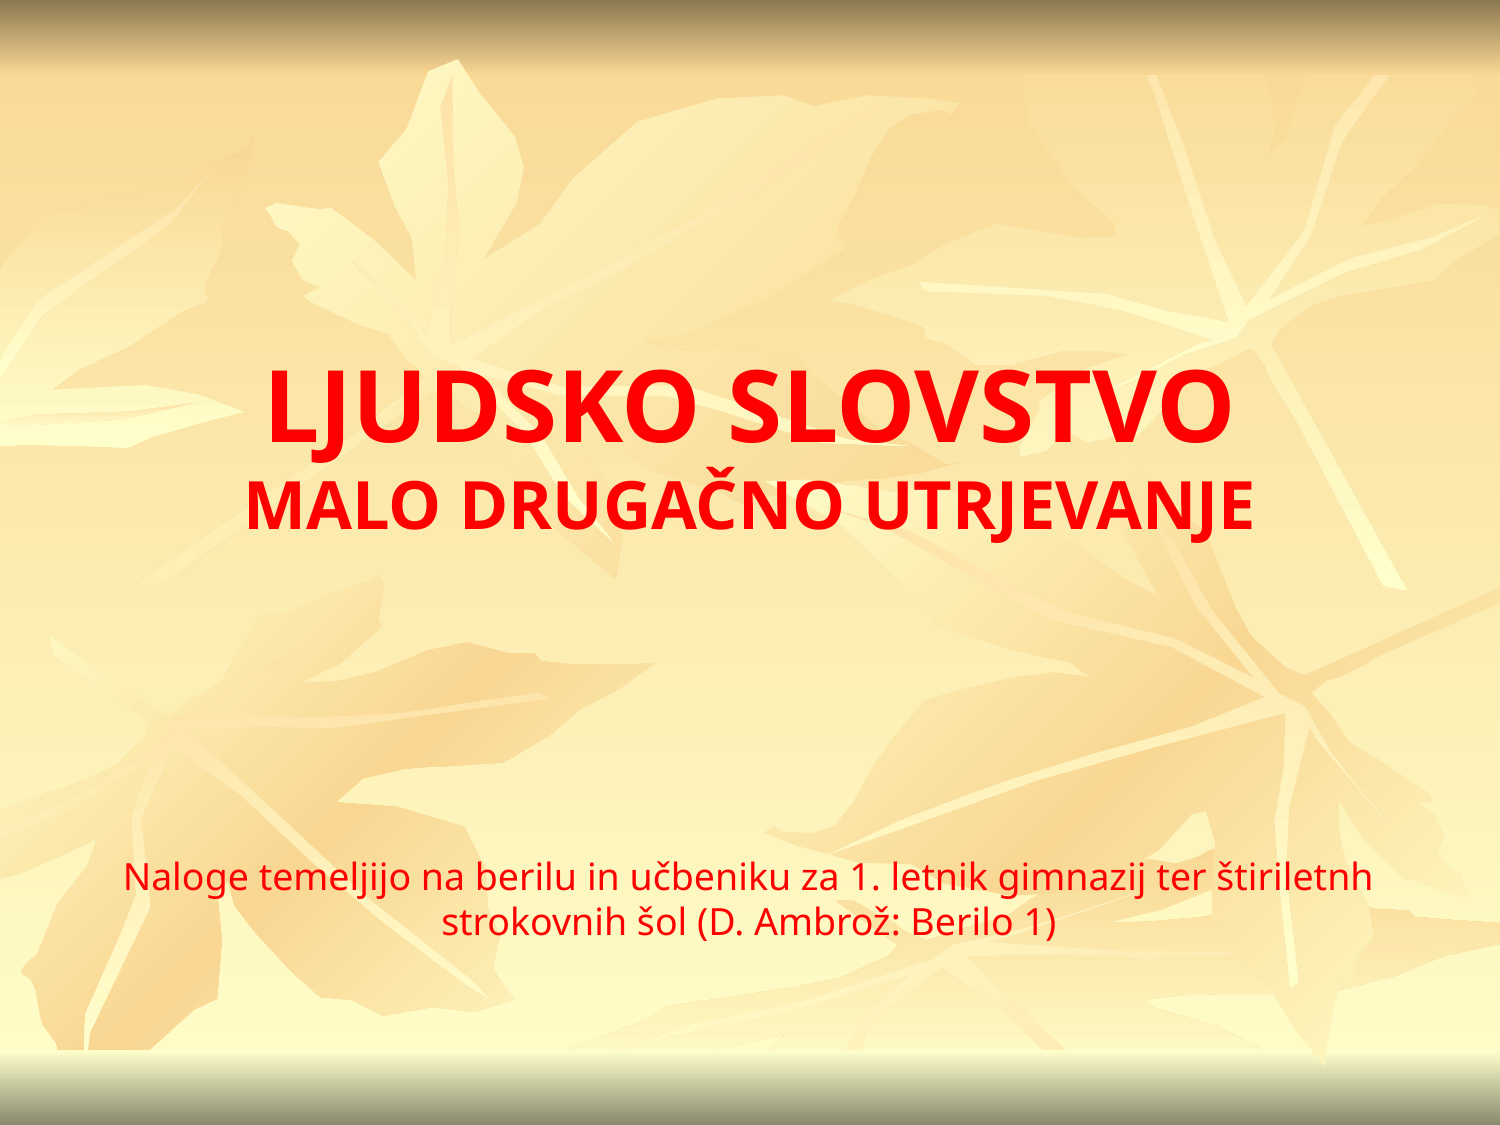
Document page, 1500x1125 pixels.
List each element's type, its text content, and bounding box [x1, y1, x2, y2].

title LJUDSKO SLOVSTVO MALO DRUGAČNO UTRJEVANJE [112, 334, 1388, 551]
text_box Naloge temeljijo na berilu in učbeniku za 1. letnik gimnazij ter štiriletnh strokovnih šol (D. Ambrož: Berilo 1)‏ [98, 745, 1400, 1051]
